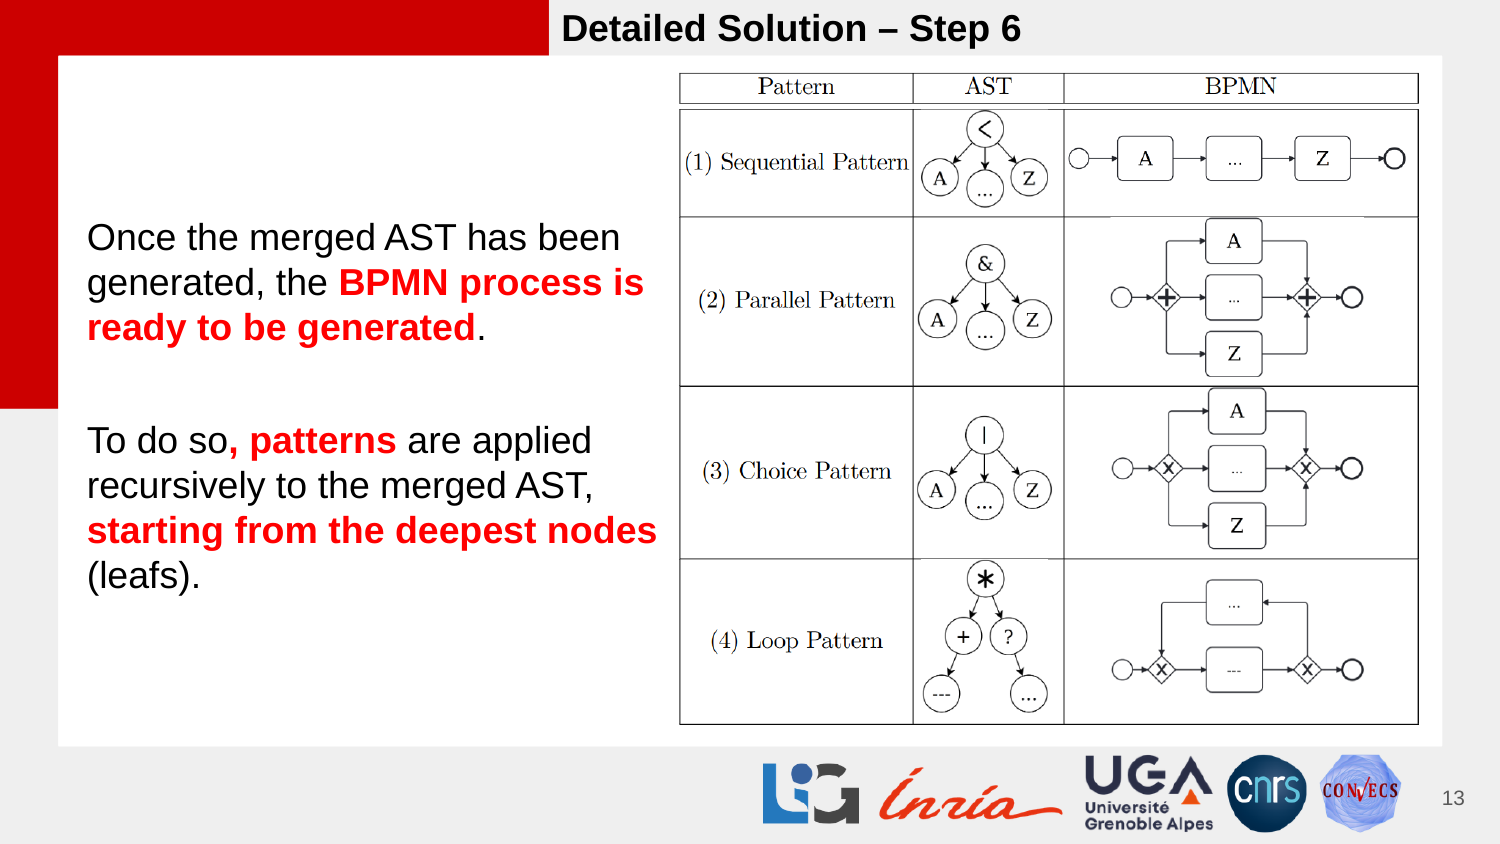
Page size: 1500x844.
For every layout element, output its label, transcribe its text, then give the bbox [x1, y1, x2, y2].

text_box Detailed Solution – Step 6 [546, 0, 1441, 55]
picture [0, 0, 1500, 844]
text_box Once the merged AST has been generated, the BPMN process is ready to be generated. [71, 209, 681, 413]
slide_number <number> [1389, 764, 1480, 830]
text_box To do so, patterns are applied recursively to the merged AST, starting from the deepest nodes (leafs). [71, 413, 675, 634]
